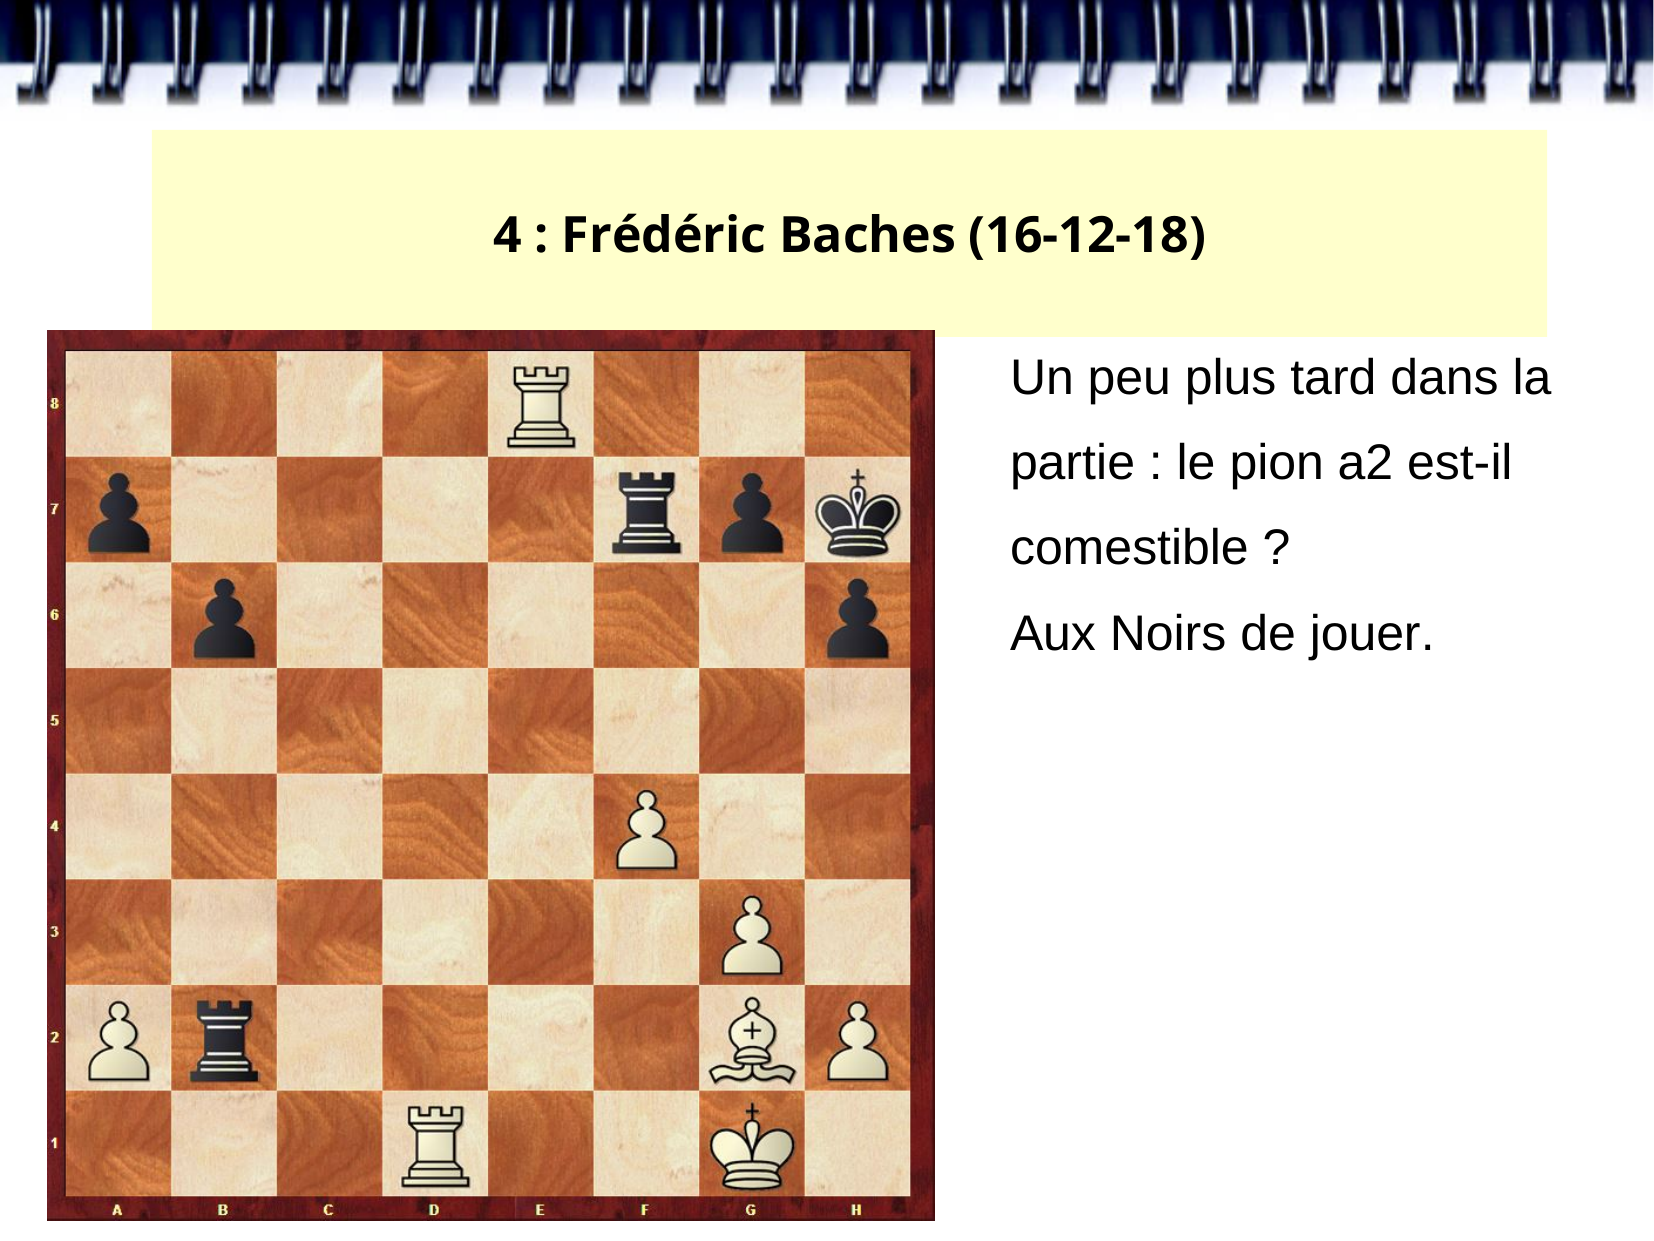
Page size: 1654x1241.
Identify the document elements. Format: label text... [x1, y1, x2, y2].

picture [0, 0, 1654, 121]
list Un peu plus tard dans la partie : le pion a2 est-il comestible ? Aux Noirs de jouer. [921, 305, 1654, 1193]
title 4 : Frédéric Baches (16-12-18) [151, 129, 1548, 330]
picture [47, 330, 935, 1221]
